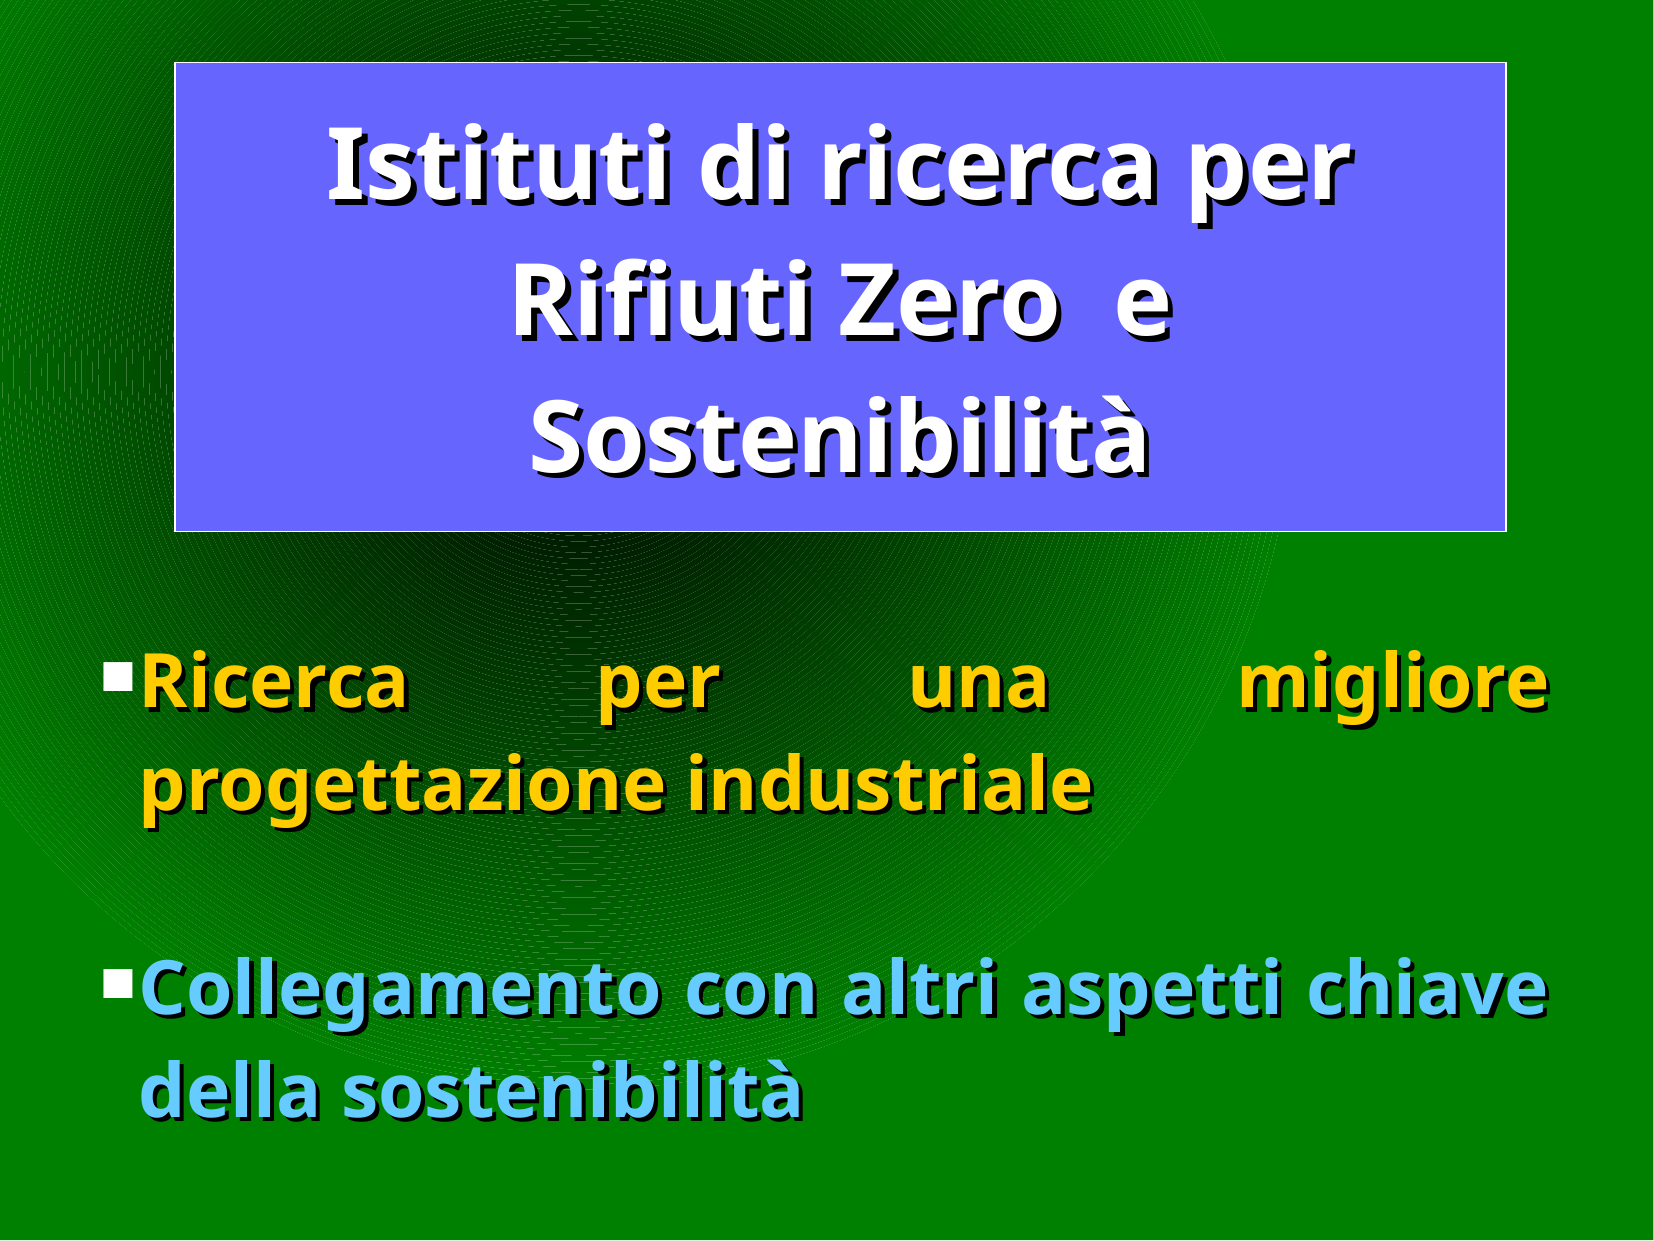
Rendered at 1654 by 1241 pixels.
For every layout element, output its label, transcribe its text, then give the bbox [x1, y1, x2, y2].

text_box Ricerca per una migliore progettazione industriale Collegamento con altri aspetti chiave della sostenibilità [88, 620, 1565, 1147]
text_box Istituti di ricerca per Rifiuti Zero e Sostenibilità [174, 62, 1506, 532]
